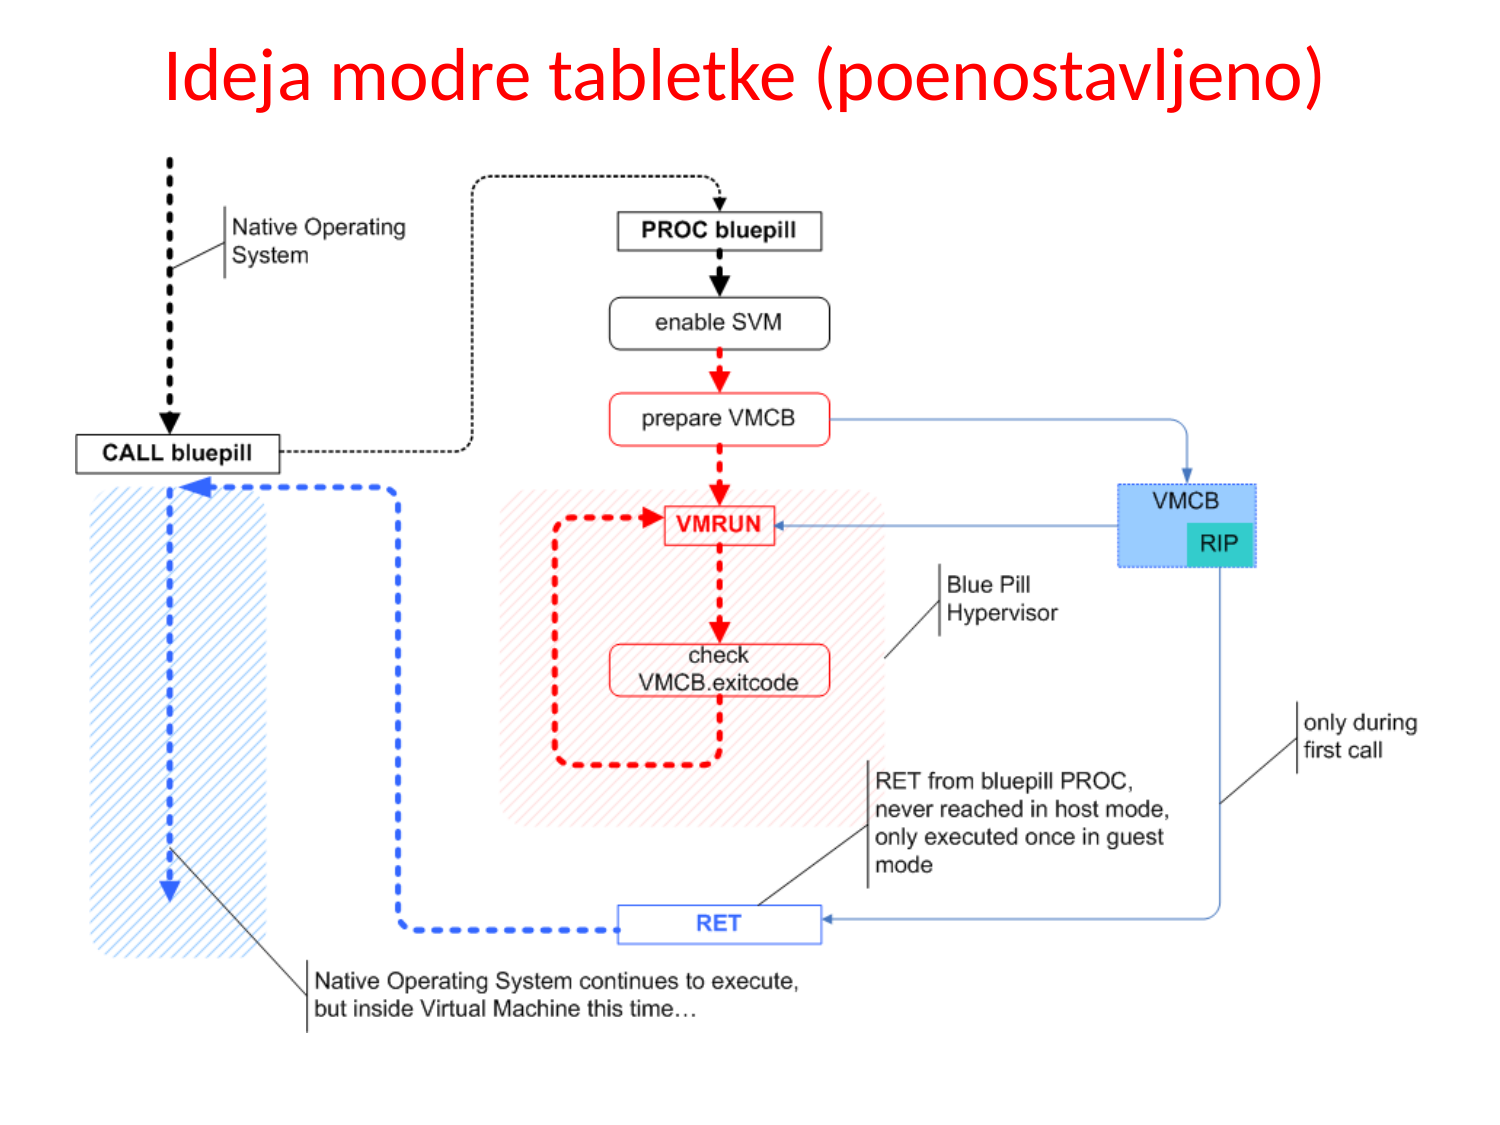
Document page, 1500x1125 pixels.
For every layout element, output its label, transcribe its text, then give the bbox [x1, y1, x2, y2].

picture [75, 156, 1426, 1033]
title Ideja modre tabletke (poenostavljeno) [70, 0, 1421, 141]
